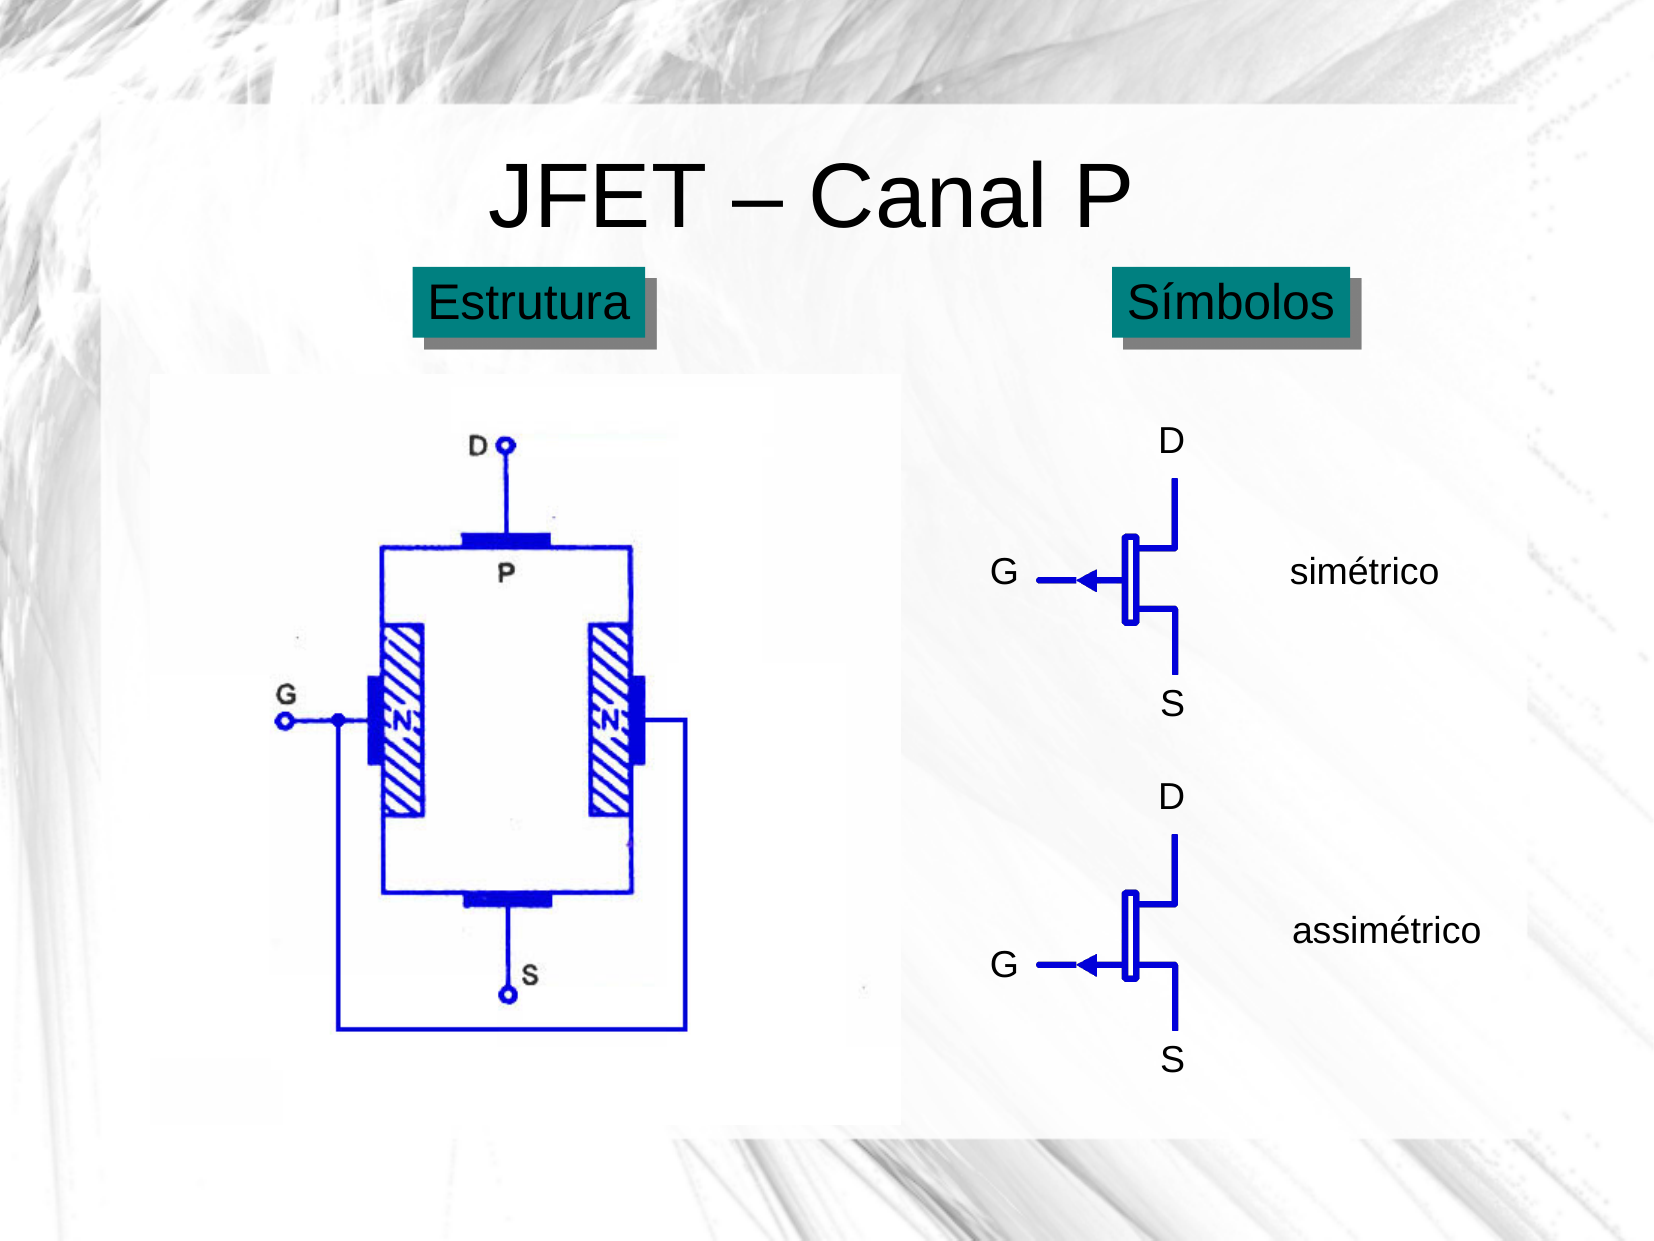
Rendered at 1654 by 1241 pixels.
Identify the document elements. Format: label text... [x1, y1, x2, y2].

text_box S [1145, 1030, 1201, 1088]
text_box Símbolos [1112, 266, 1351, 338]
text_box assimétrico [1277, 901, 1497, 959]
text_box D [1143, 412, 1201, 470]
title JFET – Canal P [118, 112, 1506, 281]
text_box D [1143, 768, 1201, 826]
text_box G [975, 936, 1034, 994]
text_box Estrutura [412, 266, 646, 338]
text_box G [975, 543, 1034, 601]
picture [0, 0, 1654, 1241]
text_box S [1145, 675, 1201, 732]
text_box simétrico [1275, 543, 1455, 601]
